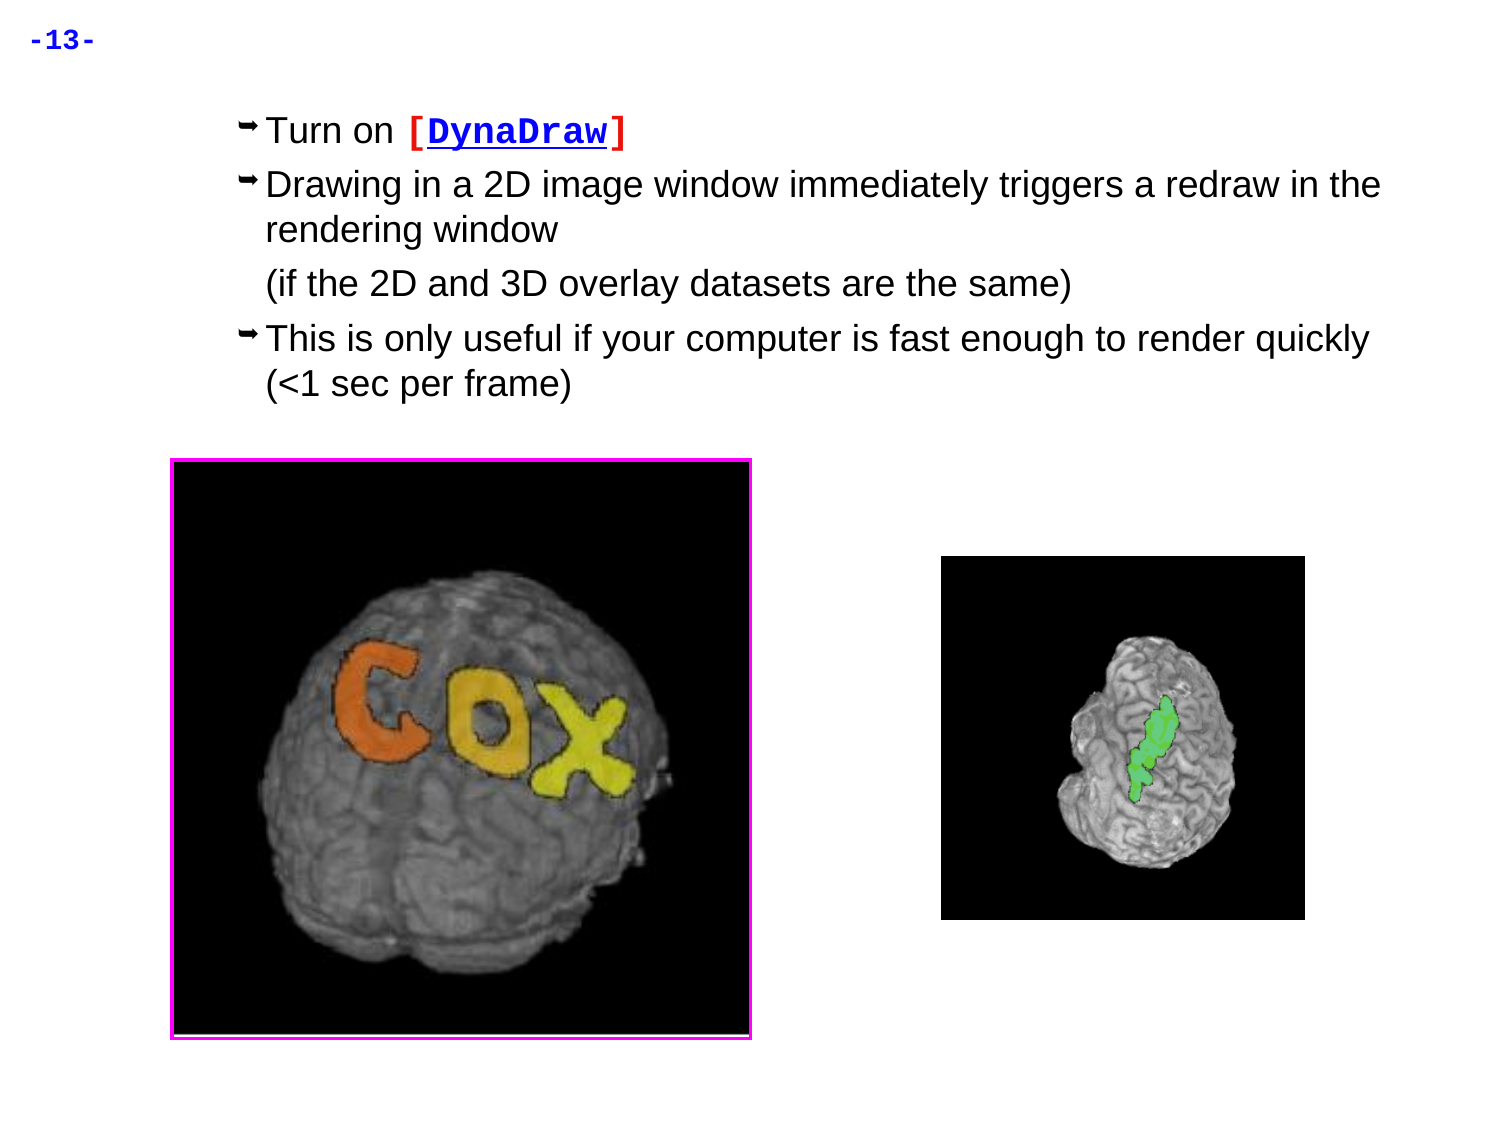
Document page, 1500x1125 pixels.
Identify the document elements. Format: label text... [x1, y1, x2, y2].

list Turn on [DynaDraw] Drawing in a 2D image window immediately triggers a redraw in the rendering window (if the 2D and 3D overlay datasets are the same) This is only useful if your computer is fast enough to render quickly (<1 sec per frame) [110, 98, 1423, 961]
picture [941, 556, 1305, 920]
picture [173, 461, 749, 1037]
